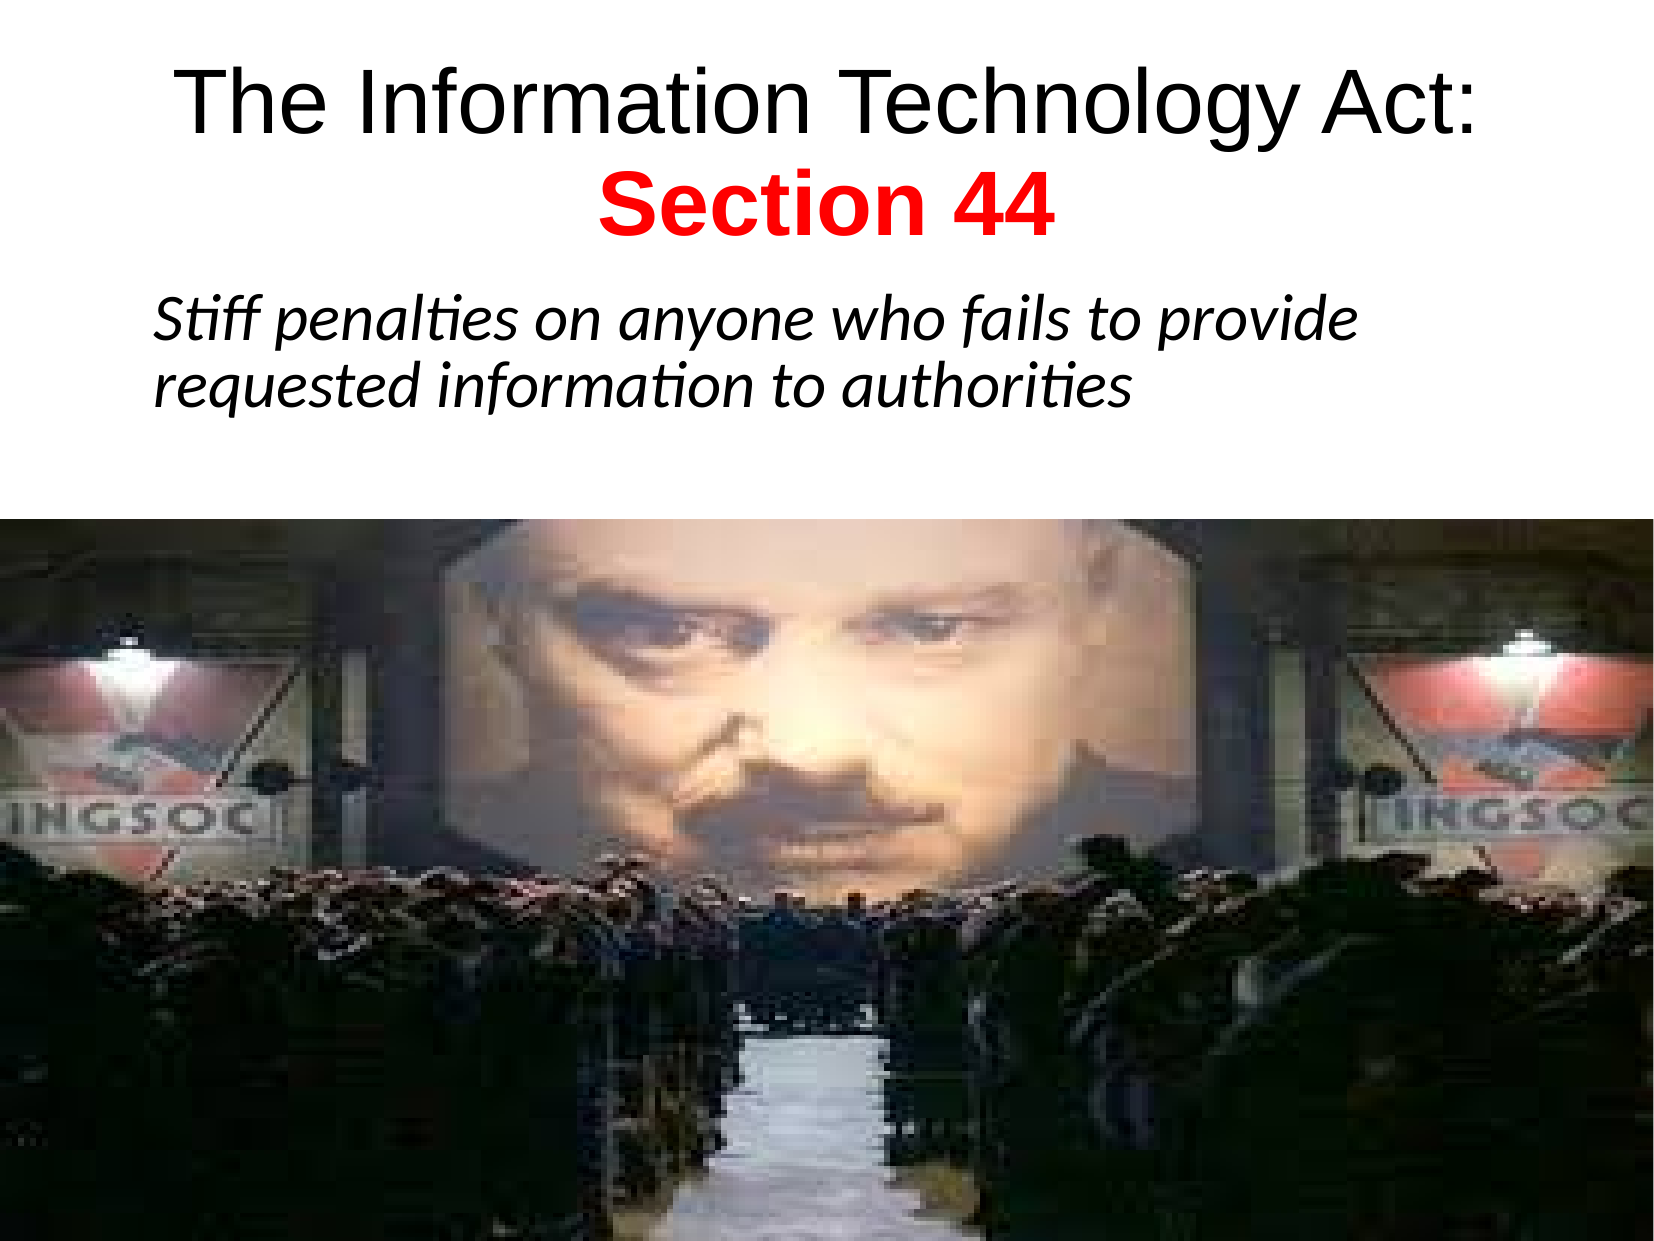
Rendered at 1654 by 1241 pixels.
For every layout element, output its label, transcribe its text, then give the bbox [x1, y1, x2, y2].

picture [0, 519, 1654, 1241]
list Stiff penalties on anyone who fails to provide requested information to authorities [82, 290, 1538, 519]
title The Information Technology Act: Section 44 [82, 49, 1571, 257]
